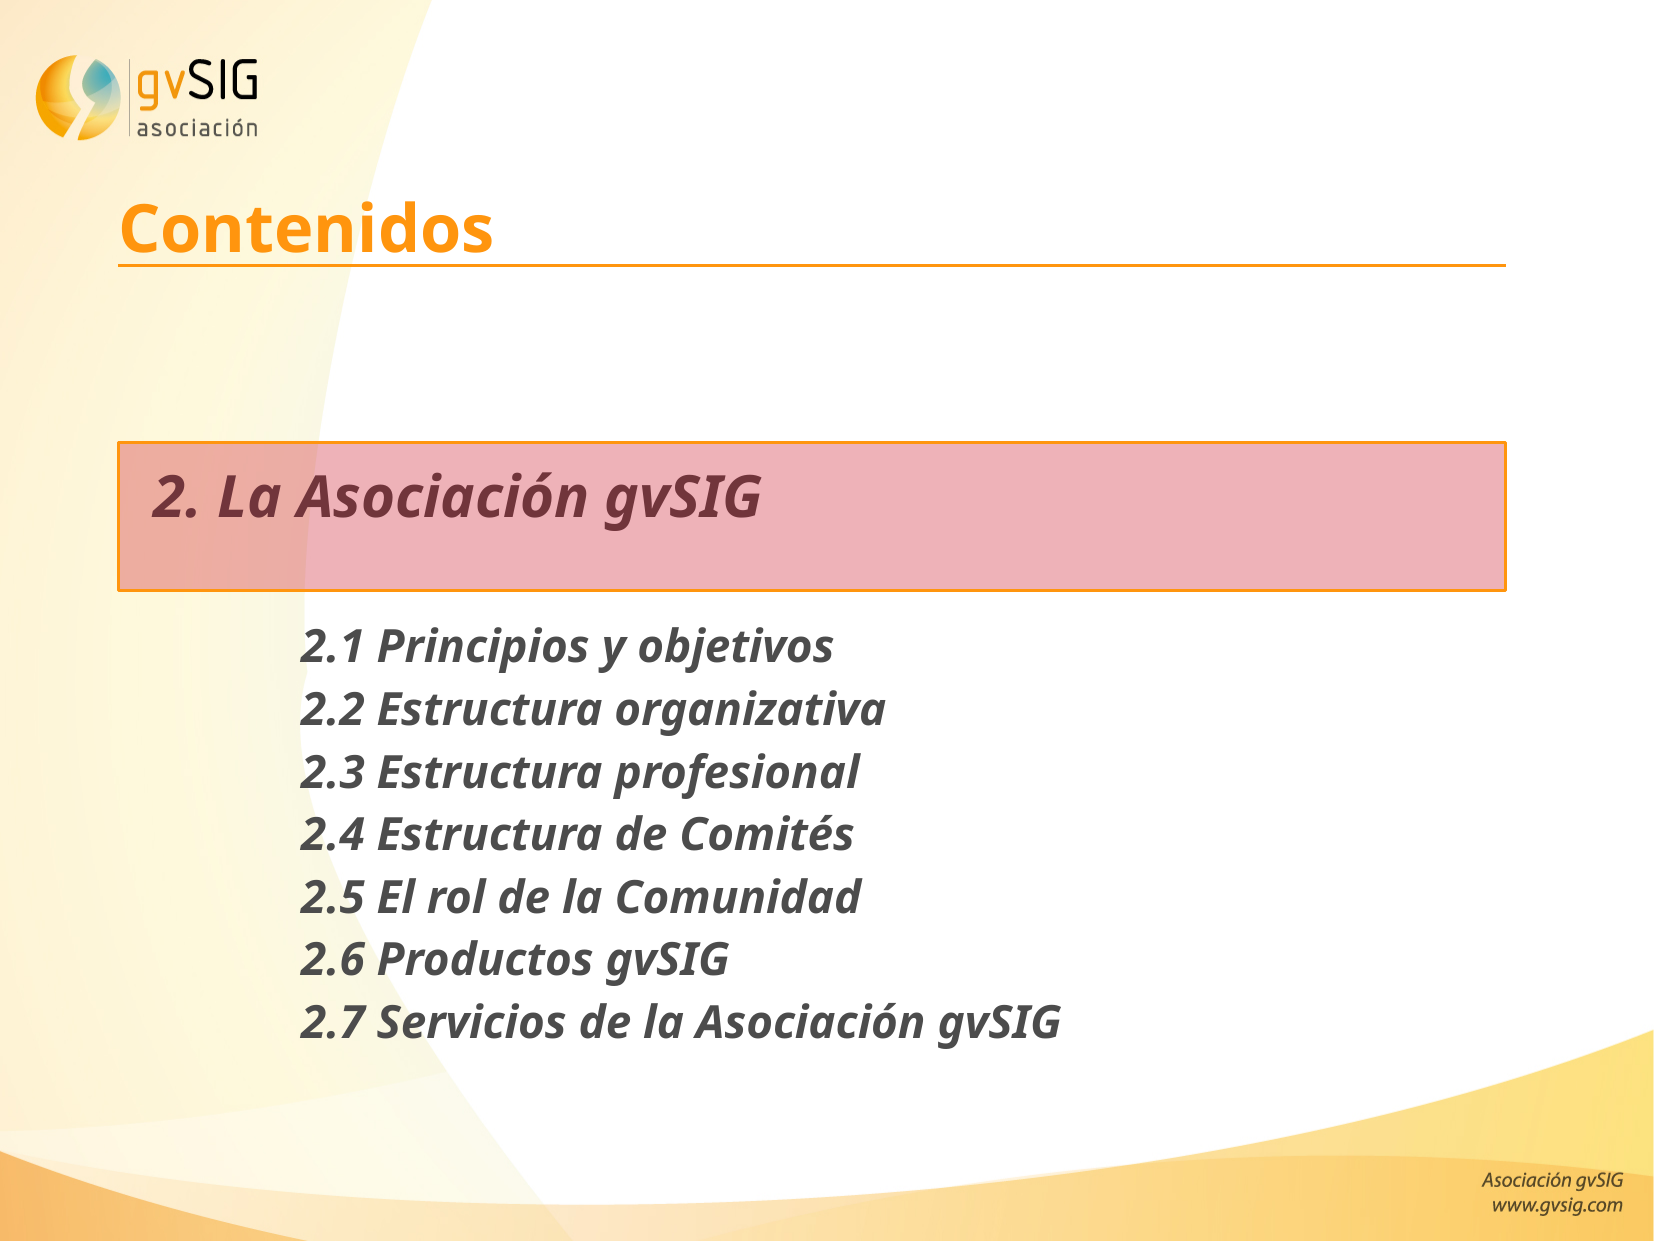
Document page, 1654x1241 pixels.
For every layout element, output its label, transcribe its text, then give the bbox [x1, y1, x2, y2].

title Contenidos [118, 177, 1607, 276]
text_box [118, 442, 1506, 591]
title 2. La Asociación gvSIG 2.1 Principios y objetivos 2.2 Estructura organizativa 2.3 Estructura profesional 2.4 Estructura de Comités 2.5 El rol de la Comunidad 2.6 Productos gvSIG 2.7 Servicios de la Asociación gvSIG [153, 505, 1654, 1082]
picture [0, 0, 1654, 1241]
